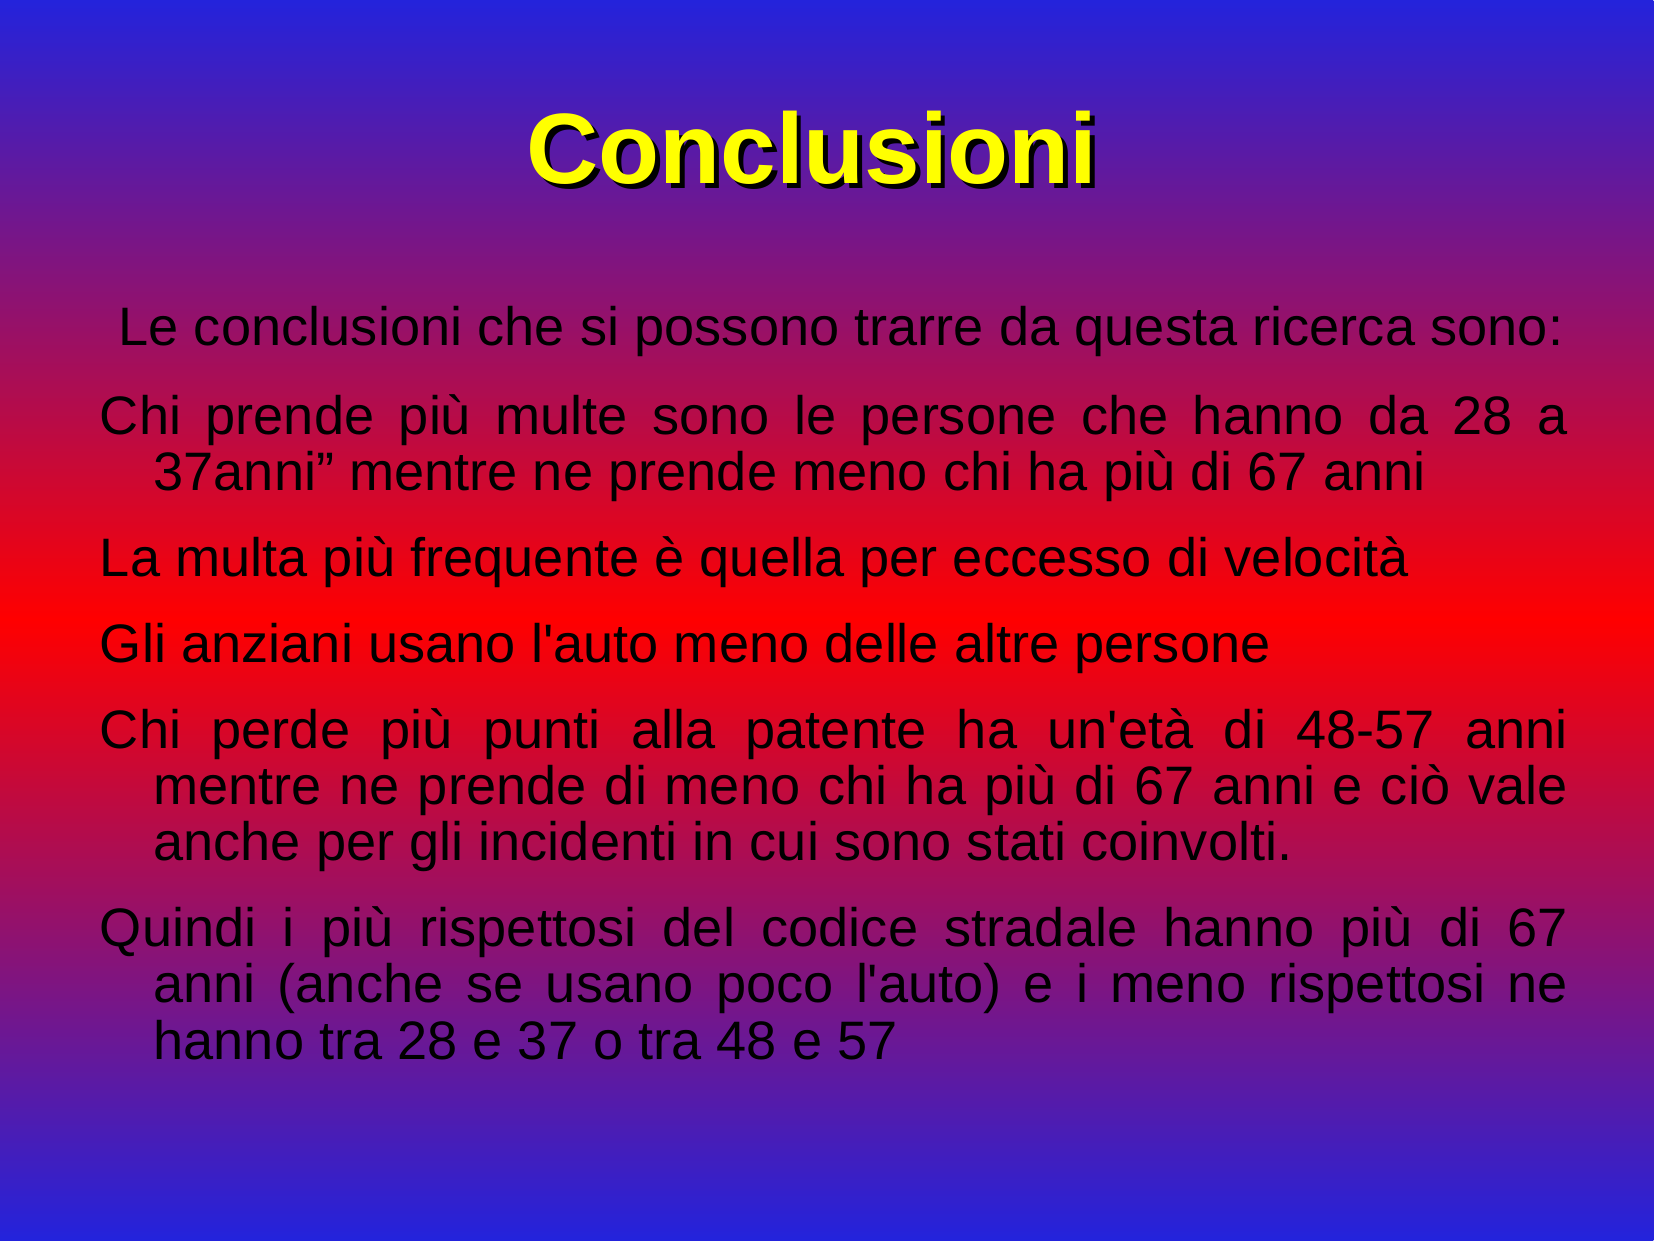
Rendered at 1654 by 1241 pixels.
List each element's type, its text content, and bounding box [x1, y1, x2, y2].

list Le conclusioni che si possono trarre da questa ricerca sono: Chi prende più multe sono le persone che hanno da 28 a 37anni” mentre ne prende meno chi ha più di 67 anni La multa più frequente è quella per eccesso di velocità Gli anziani usano l'auto meno delle altre persone Chi perde più punti alla patente ha un'età di 48-57 anni mentre ne prende di meno chi ha più di 67 anni e ciò vale anche per gli incidenti in cui sono stati coinvolti. Quindi i più rispettosi del codice stradale hanno più di 67 anni (anche se usano poco l'auto) e i meno rispettosi ne hanno tra 28 e 37 o tra 48 e 57 [82, 290, 1571, 1109]
title Conclusioni [82, 49, 1571, 257]
